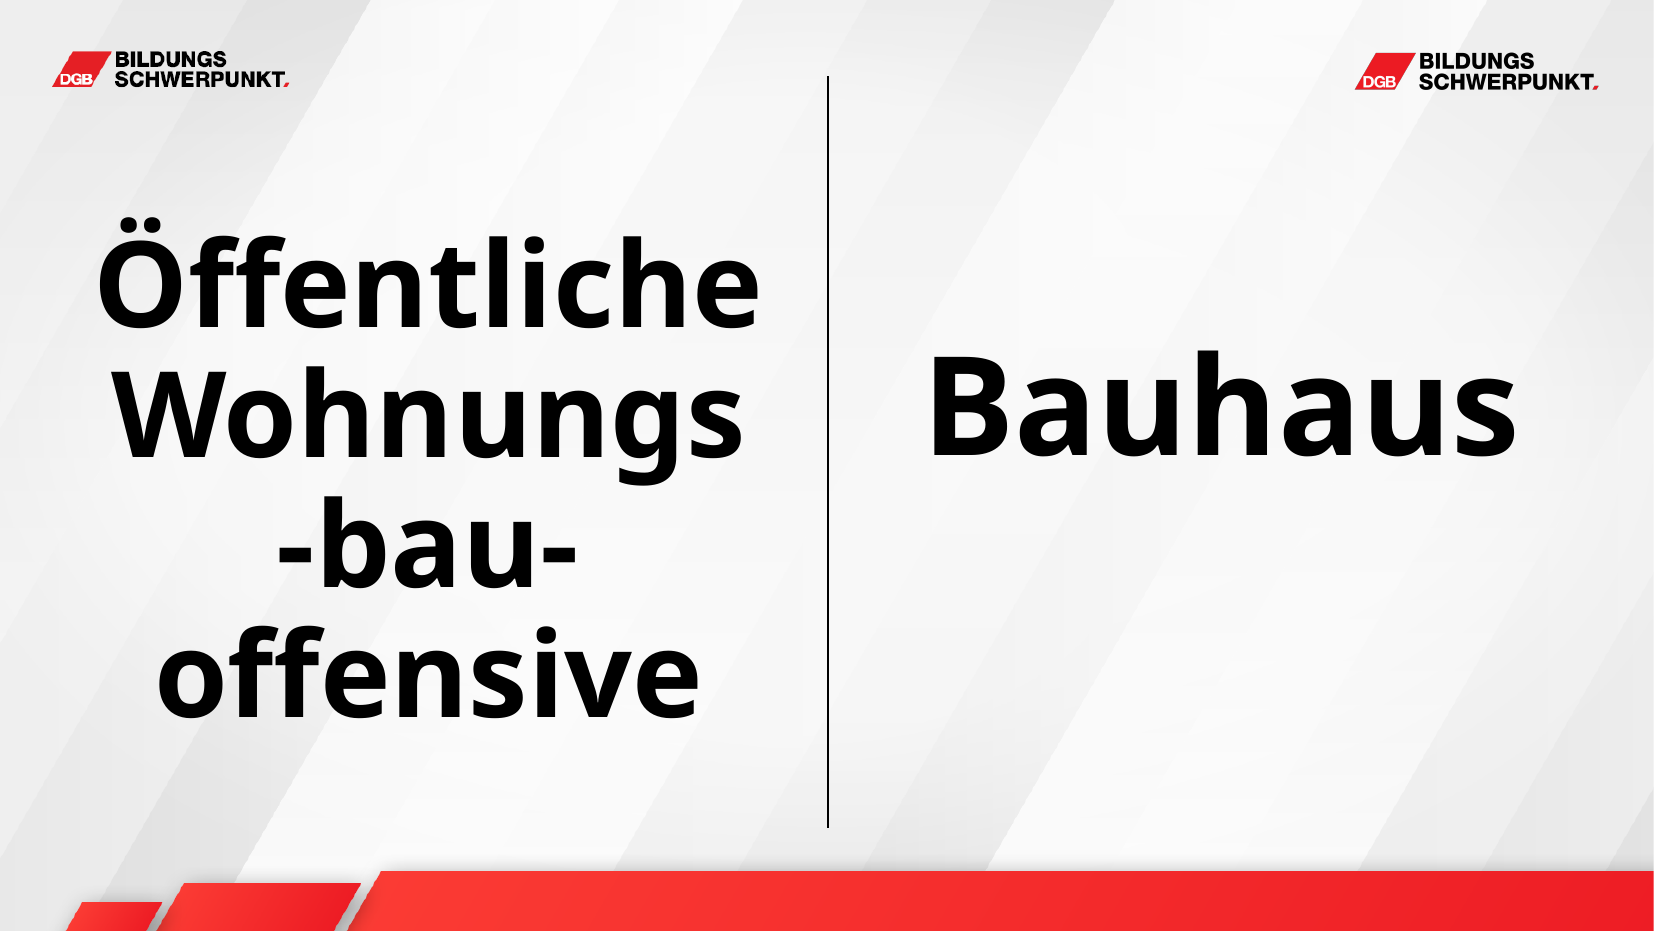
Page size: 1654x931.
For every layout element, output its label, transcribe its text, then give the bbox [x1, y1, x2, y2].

list Öffentliche Wohnungs-bau-offensive [92, 223, 764, 764]
text_box Bauhaus [885, 307, 1557, 744]
picture [1354, 52, 1599, 90]
